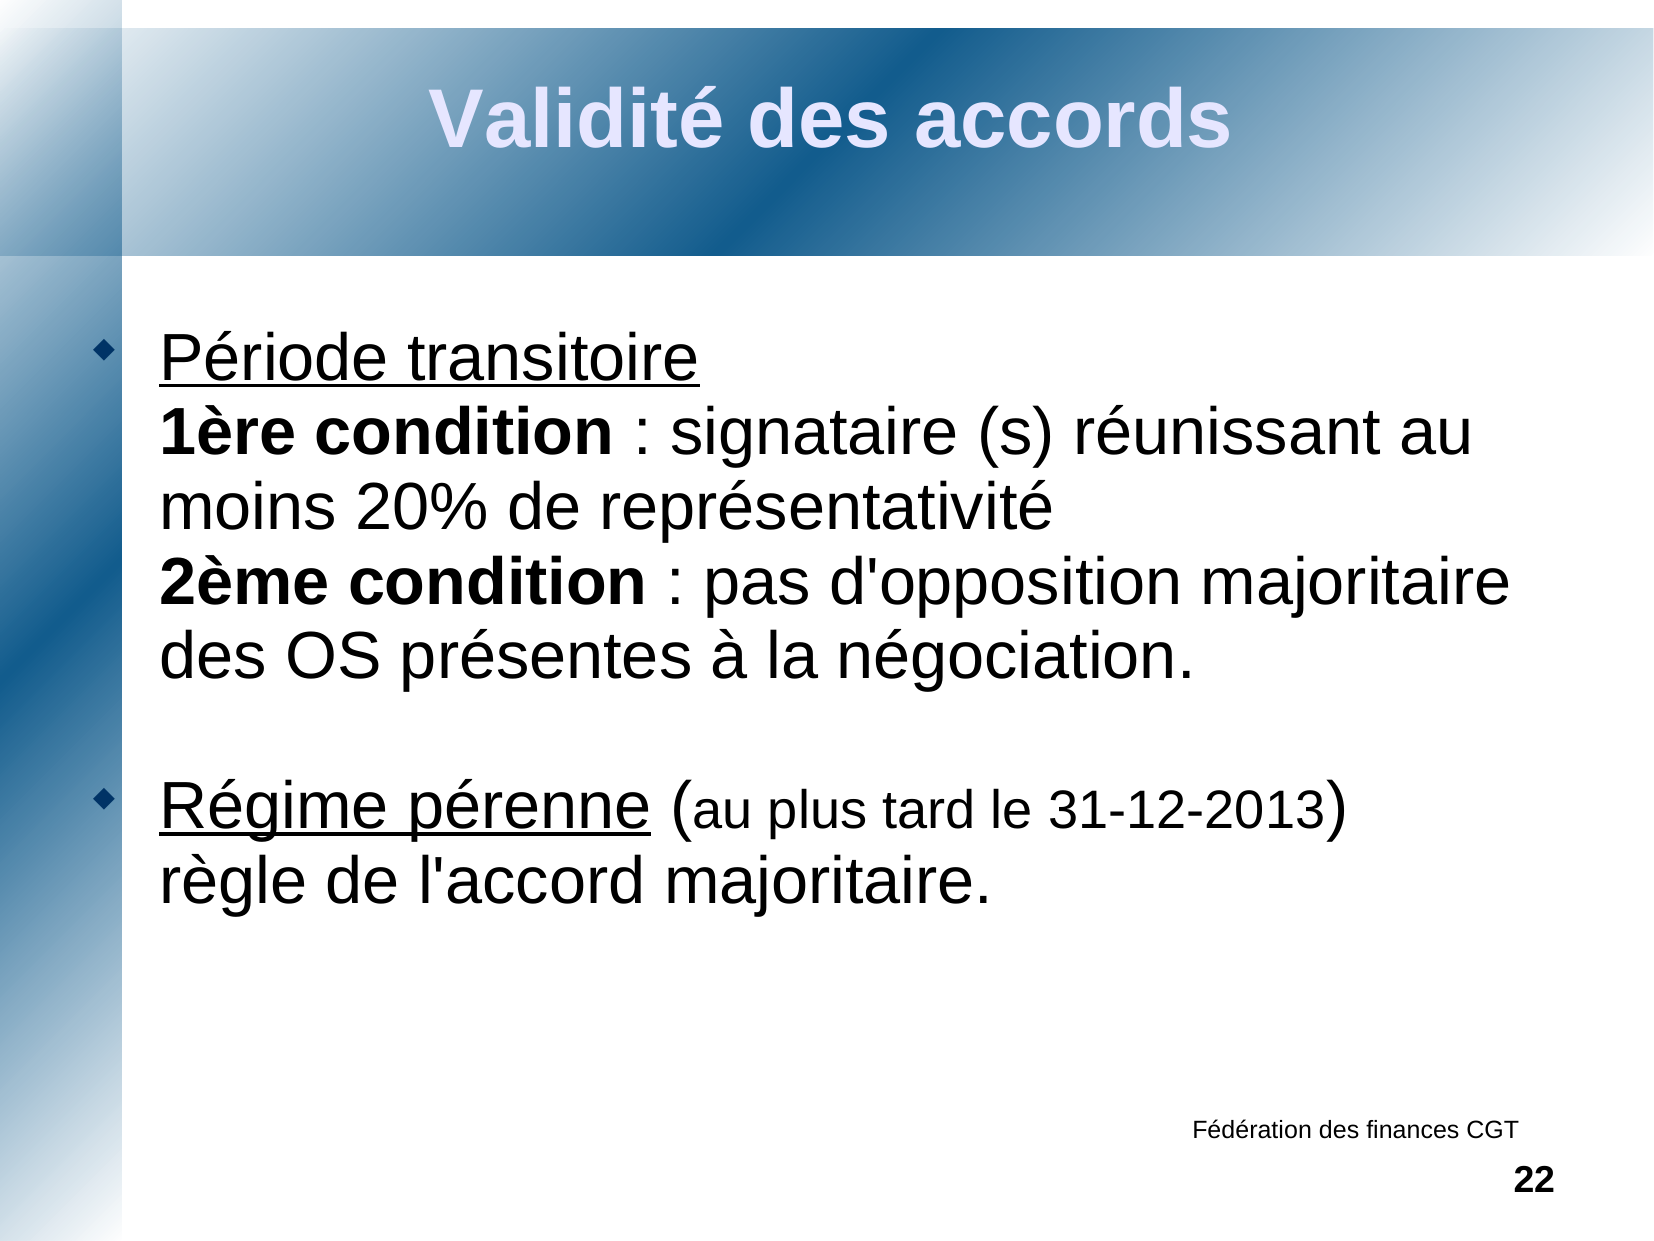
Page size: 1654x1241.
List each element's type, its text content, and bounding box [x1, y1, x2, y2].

title Validité des accords [125, 71, 1538, 165]
text_box Fédération des finances CGT [1177, 1108, 1536, 1152]
text_box <numéro> [1498, 1151, 1654, 1223]
list Période transitoire 1ère condition : signataire (s) réunissant au moins 20% de représentativité 2ème condition : pas d'opposition majoritaire des OS présentes à la négociation. Régime pérenne (au plus tard le 31-12-2013) règle de l'accord majoritaire. [88, 319, 1564, 1177]
